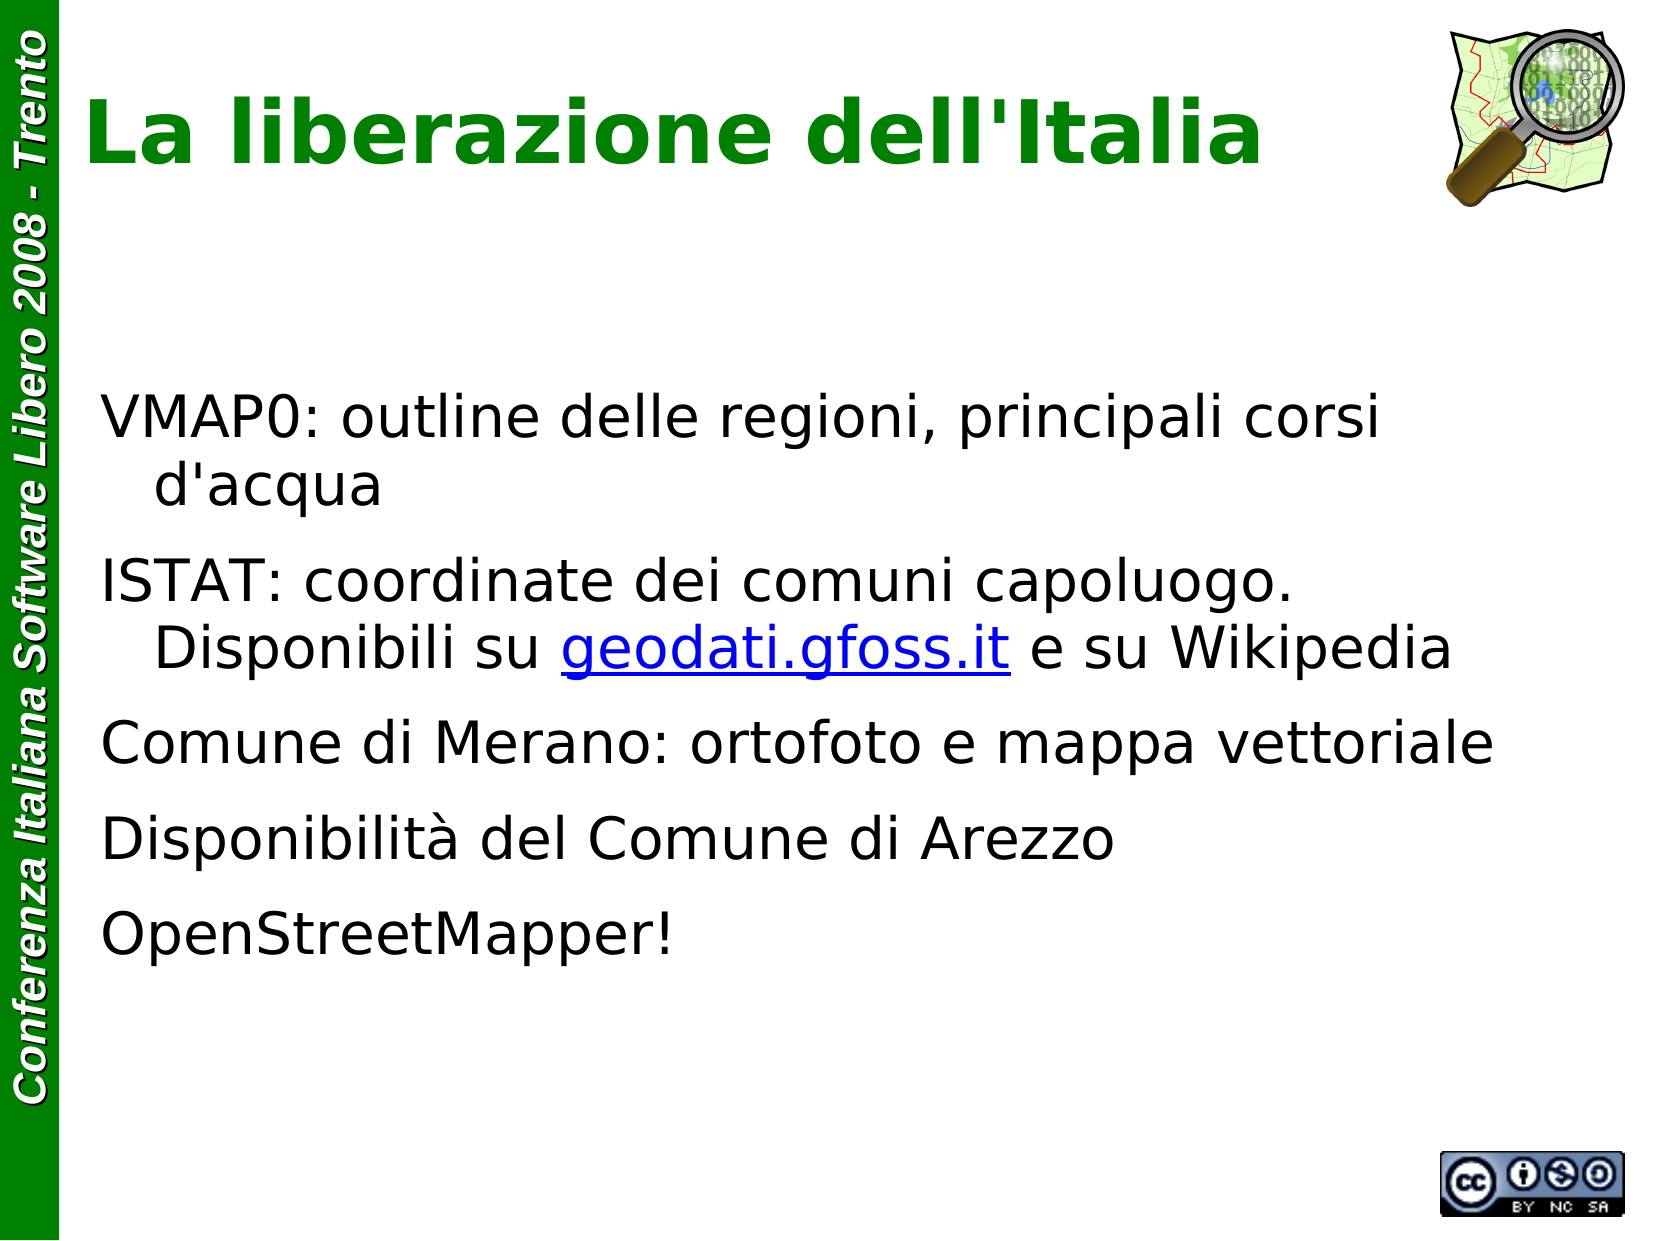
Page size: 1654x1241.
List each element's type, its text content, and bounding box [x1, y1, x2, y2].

picture [1446, 29, 1625, 207]
list VMAP0: outline delle regioni, principali corsi d'acqua ISTAT: coordinate dei comuni capoluogo. Disponibili su geodati.gfoss.it e su Wikipedia Comune di Merano: ortofoto e mappa vettoriale Disponibilità del Comune di Arezzo OpenStreetMapper! [82, 383, 1571, 1094]
title La liberazione dell'Italia [82, 36, 1359, 230]
picture [1440, 1151, 1625, 1217]
